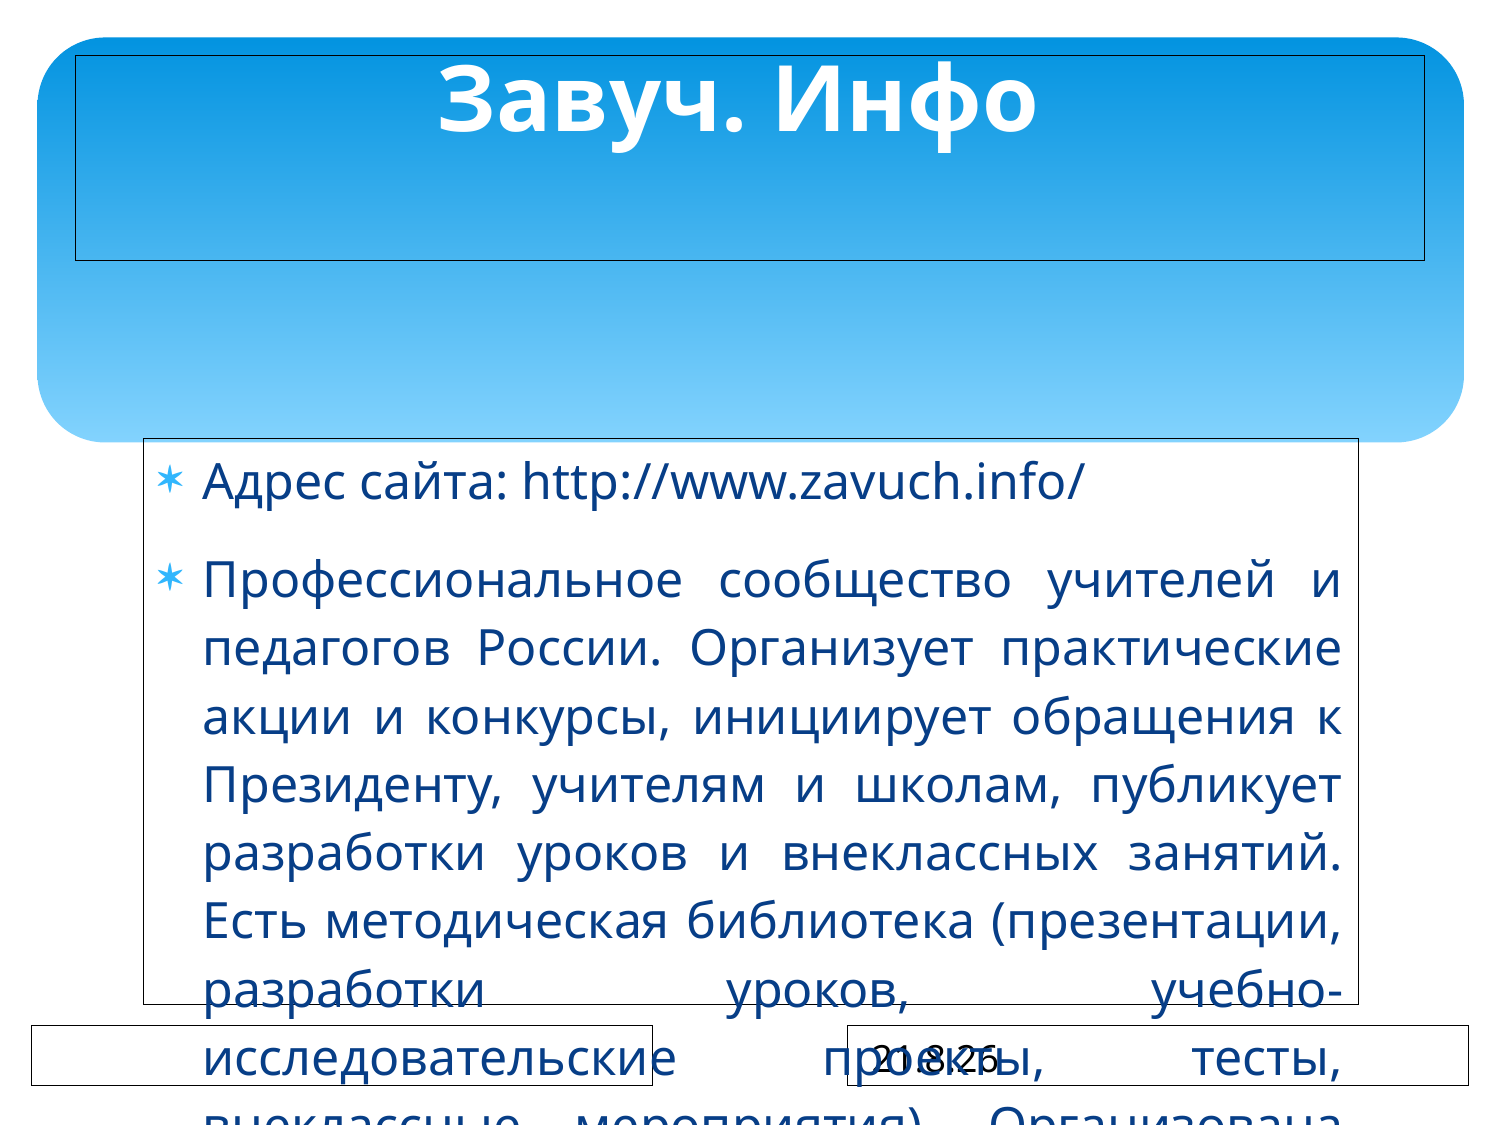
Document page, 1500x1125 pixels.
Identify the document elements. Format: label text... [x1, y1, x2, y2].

list Адрес сайта: http://www.zavuch.info/ Профессиональное сообщество учителей и педагогов России. Организует практические акции и конкурсы, инициирует обращения к Президенту, учителям и школам, публикует разработки уроков и внеклассных занятий. Есть методическая библиотека (презентации, разработки уроков, учебно-исследовательские проекты, тесты, внеклассные мероприятия). Организована работа форумов на актуальные для педагогов темы. Есть большое количество материала для скачивания. Для этого необходима регистрация. Трудностей при регистрации не возникает. Каталог включает разделы: для администрации, точные науки, гуманитарные науки, общественные науки, иностранные языки, воспитание, специалисты и другие. Имеется ссылка на сайт Минобр.орг (http://www.minobr.org/) - Всероссийские олимпиады и конкурсы. Возможна публикация собственных материалов. Есть раздел «Ваши работы». Можно подписаться на рассылку новостей сайта. Есть свой Интернет-телеканал для работников образования. Преимущество данного педагогического сообщества: основательность, серьезный подход к материалам, размещаемым на сайте, обсуждение актуальных вопросов, активность в защите прав педагогов с помощью обращений к вышестоящим руководителям образования. [143, 438, 1359, 1005]
title Завуч. Инфо [75, 55, 1425, 261]
